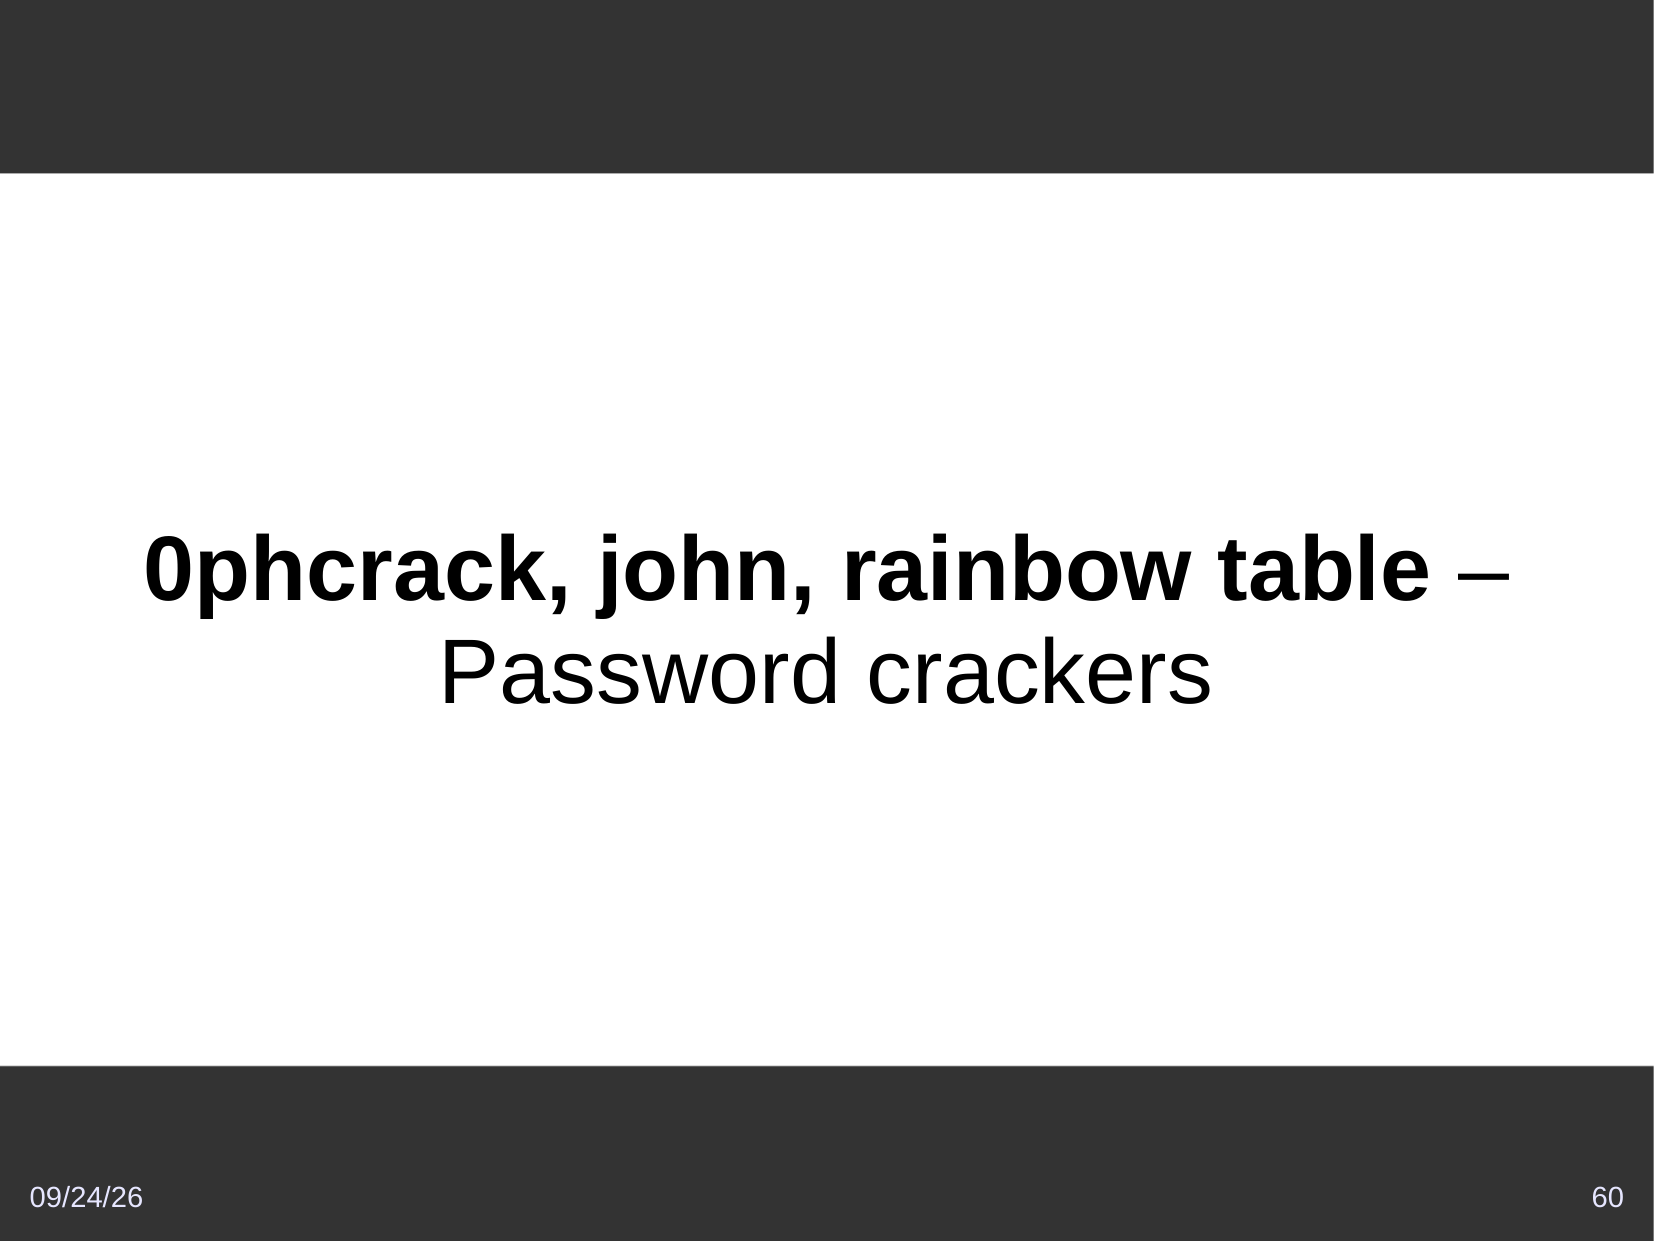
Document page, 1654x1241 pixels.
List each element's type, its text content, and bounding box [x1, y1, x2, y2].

picture [0, 0, 1654, 1241]
subtitle 0phcrack, john, rainbow table – Password crackers [29, 214, 1625, 1027]
